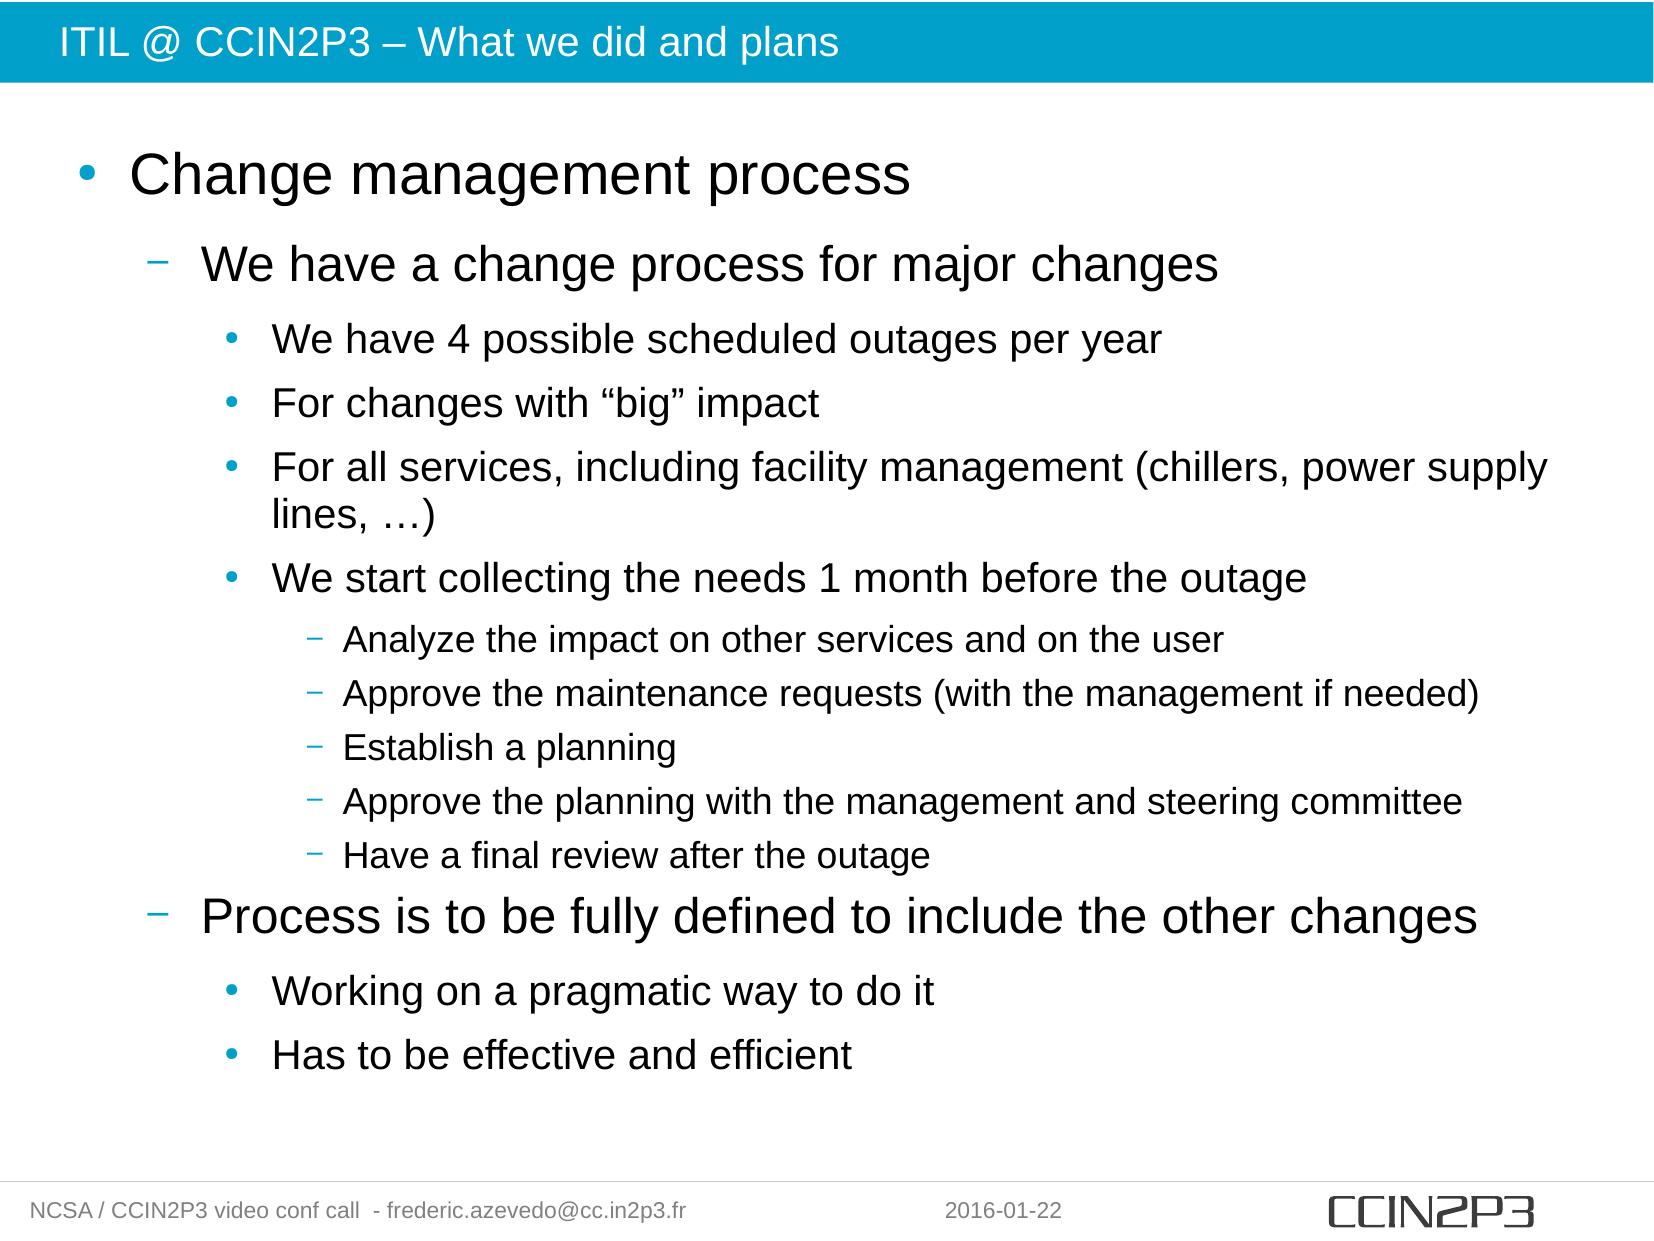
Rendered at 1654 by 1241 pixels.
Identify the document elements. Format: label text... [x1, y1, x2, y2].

list Change management process We have a change process for major changes We have 4 possible scheduled outages per year For changes with “big” impact For all services, including facility management (chillers, power supply lines, …) We start collecting the needs 1 month before the outage Analyze the impact on other services and on the user Approve the maintenance requests (with the management if needed) Establish a planning Approve the planning with the management and steering committee Have a final review after the outage Process is to be fully defined to include the other changes Working on a pragmatic way to do it Has to be effective and efficient [59, 141, 1607, 1134]
title ITIL @ CCIN2P3 – What we did and plans [0, 2, 1654, 83]
